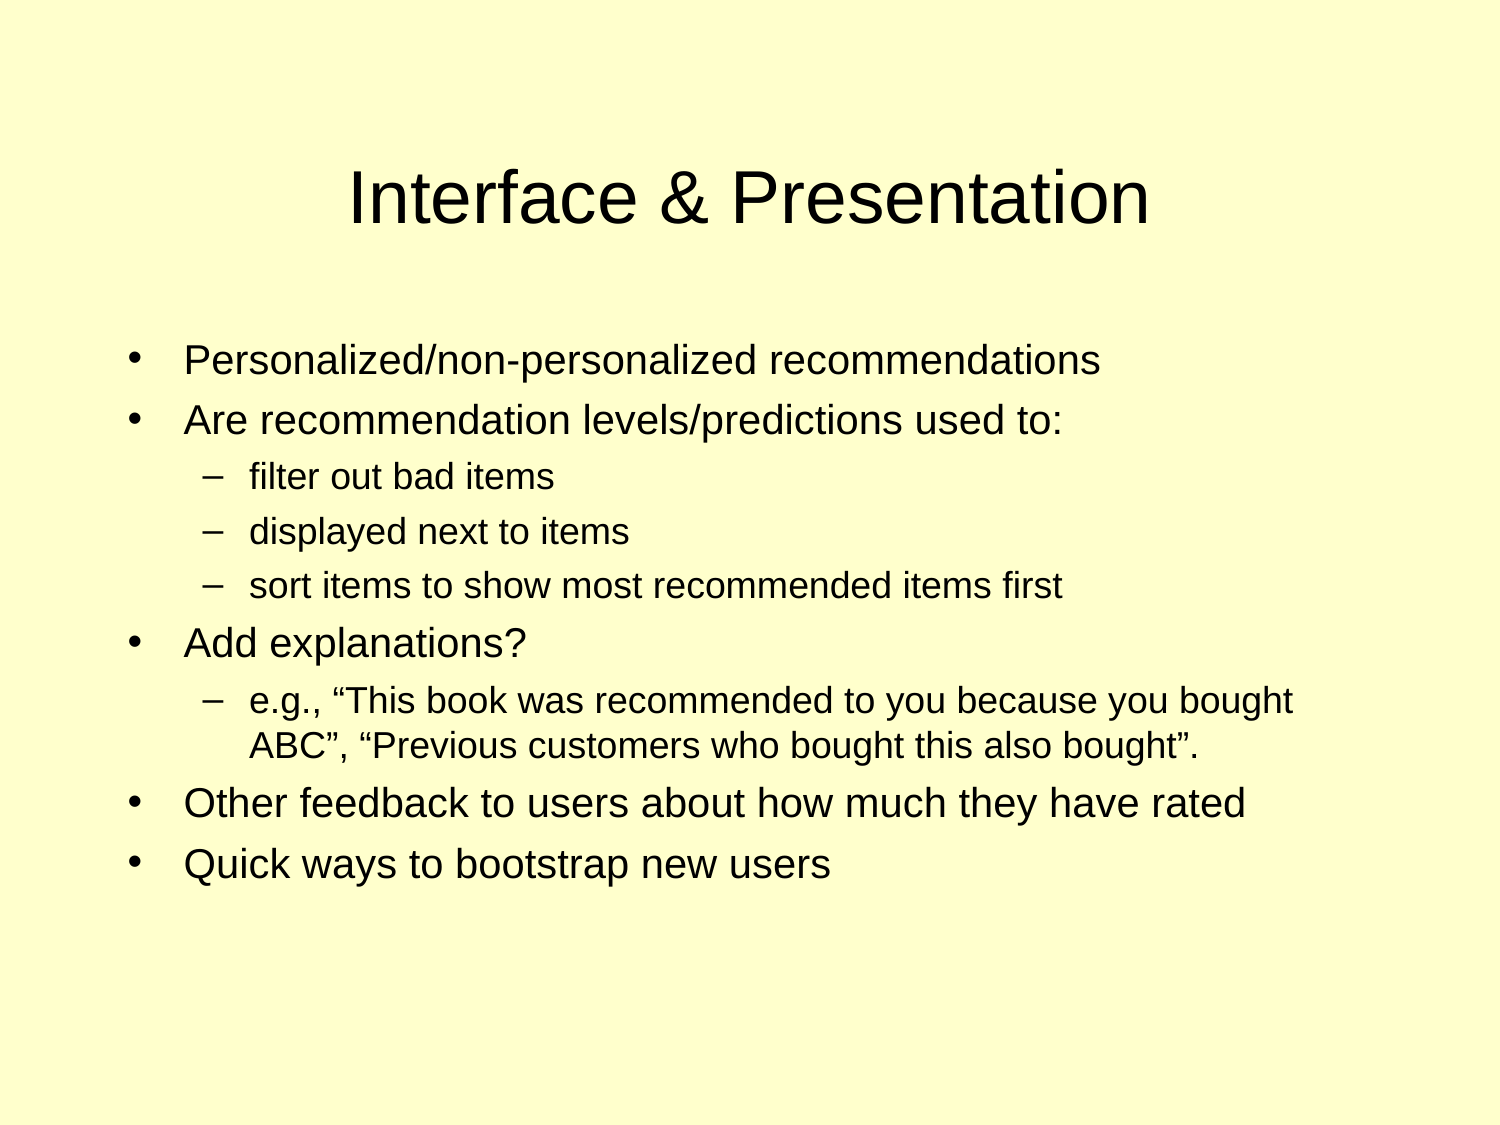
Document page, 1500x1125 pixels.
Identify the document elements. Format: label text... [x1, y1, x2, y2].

title Interface & Presentation [112, 99, 1388, 288]
list Personalized/non-personalized recommendations Are recommendation levels/predictions used to: filter out bad items displayed next to items sort items to show most recommended items first Add explanations? e.g., “This book was recommended to you because you bought ABC”, “Previous customers who bought this also bought”. Other feedback to users about how much they have rated Quick ways to bootstrap new users [112, 324, 1388, 1001]
